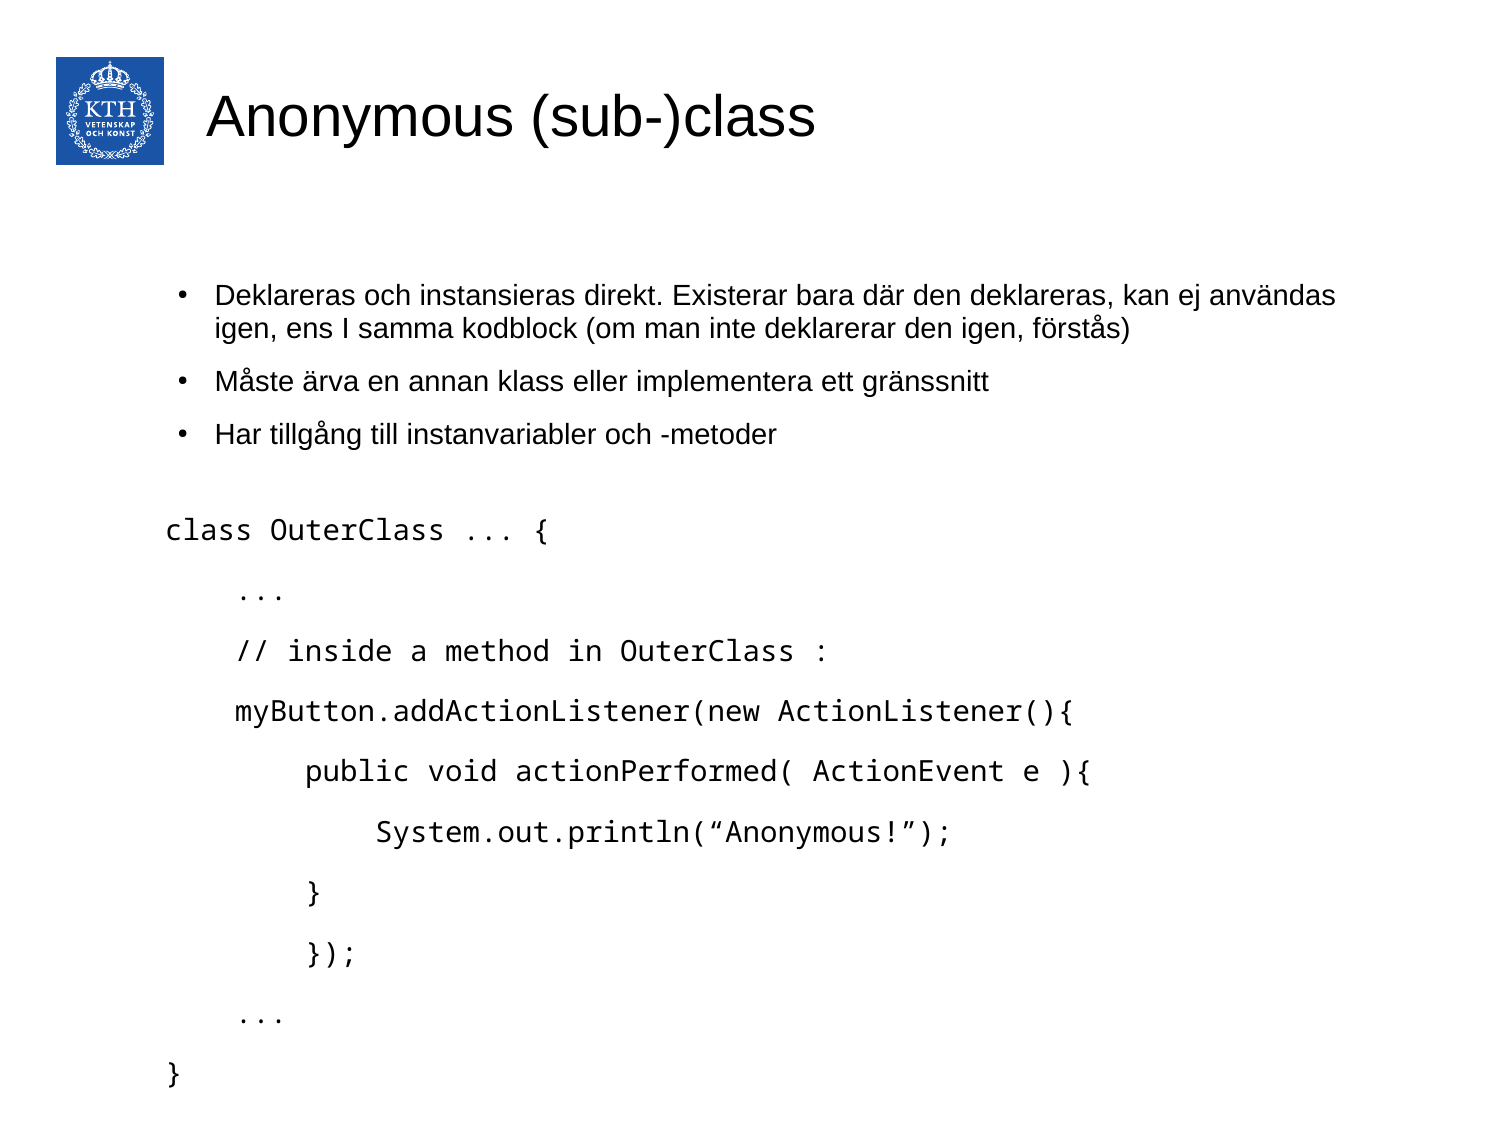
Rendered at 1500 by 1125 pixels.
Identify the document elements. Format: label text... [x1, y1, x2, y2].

title Anonymous (sub-)class [206, 61, 1345, 171]
list Deklareras och instansieras direkt. Existerar bara där den deklareras, kan ej användas igen, ens I samma kodblock (om man inte deklarerar den igen, förstås) Måste ärva en annan klass eller implementera ett gränssnitt Har tillgång till instanvariabler och -metoder class OuterClass ... { ... // inside a method in OuterClass : myButton.addActionListener(new ActionListener(){ public void actionPerformed( ActionEvent e ){ System.out.println(“Anonymous!”); } }); ... } [165, 278, 1381, 1096]
